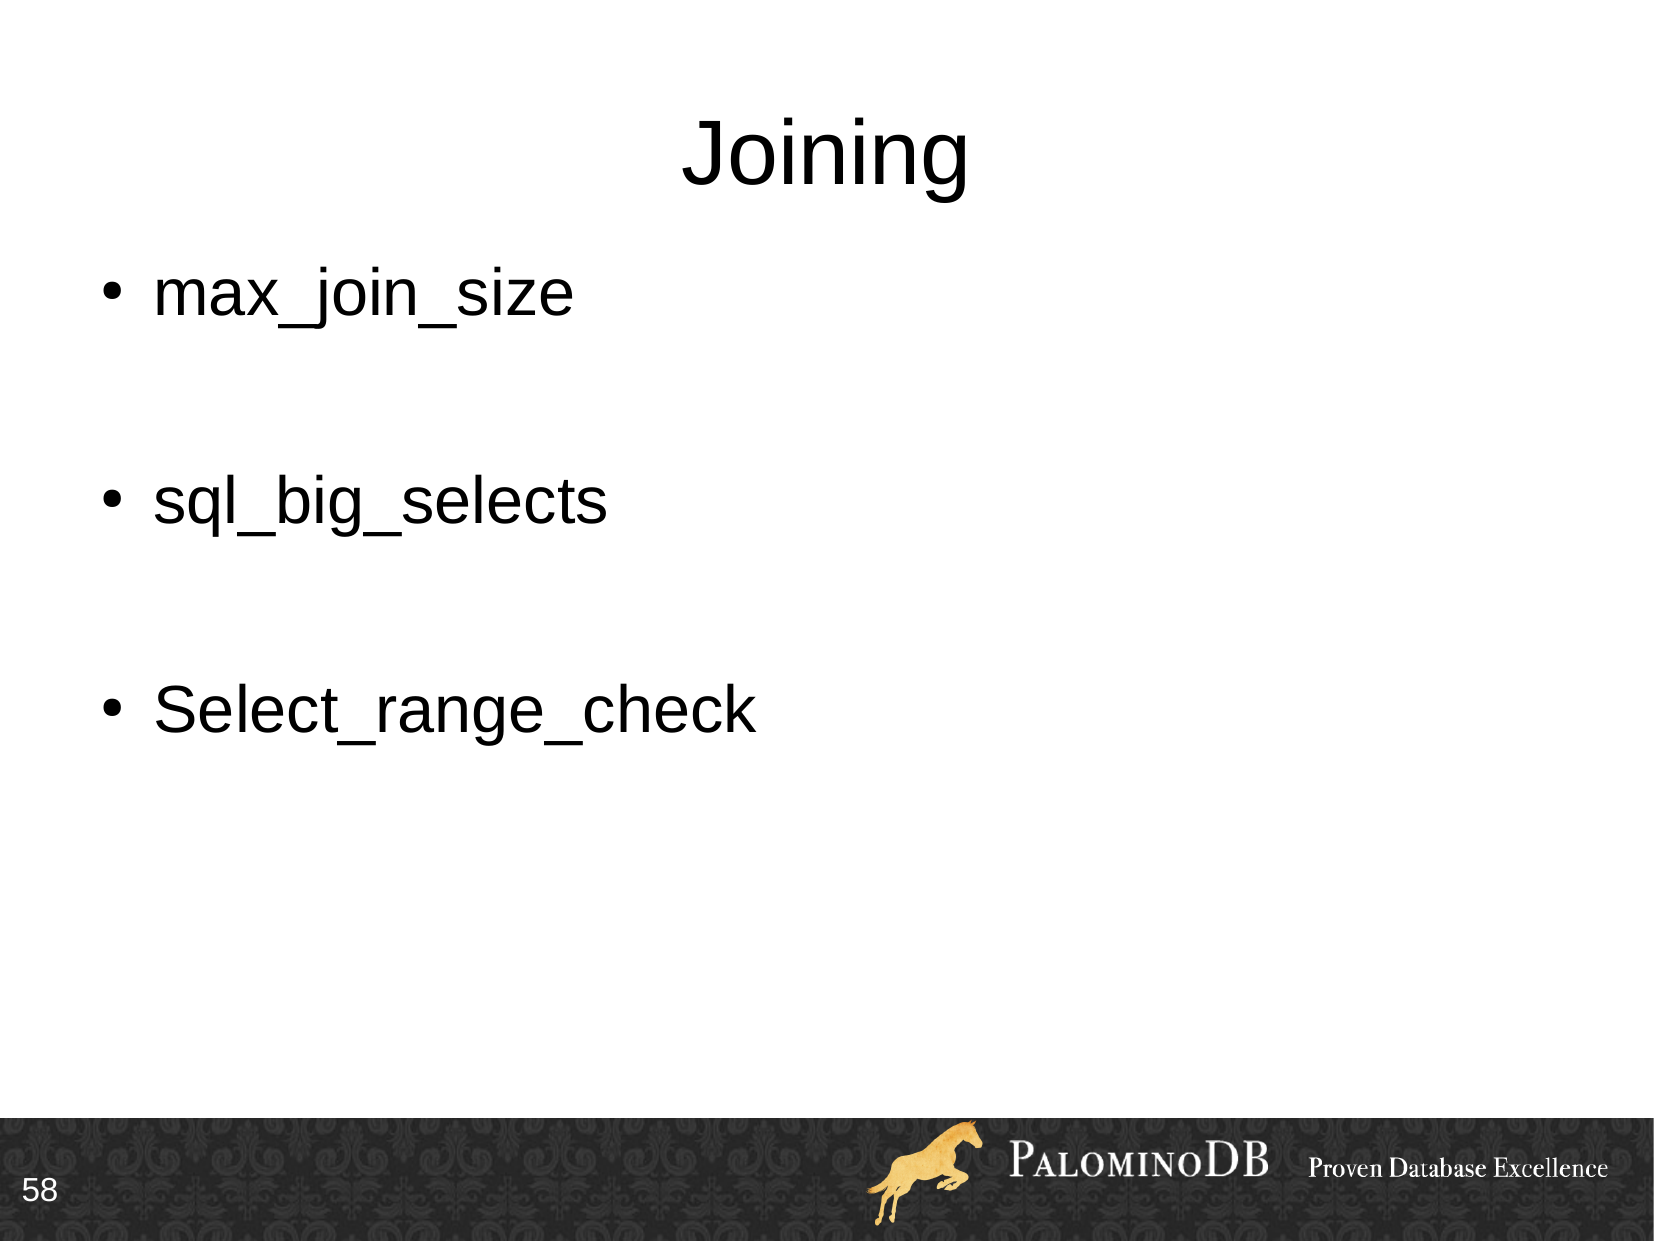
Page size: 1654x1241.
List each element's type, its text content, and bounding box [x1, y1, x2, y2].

title Joining [82, 49, 1571, 254]
picture [0, 1109, 1654, 1241]
list max_join_size sql_big_selects Select_range_check [82, 254, 1571, 1076]
